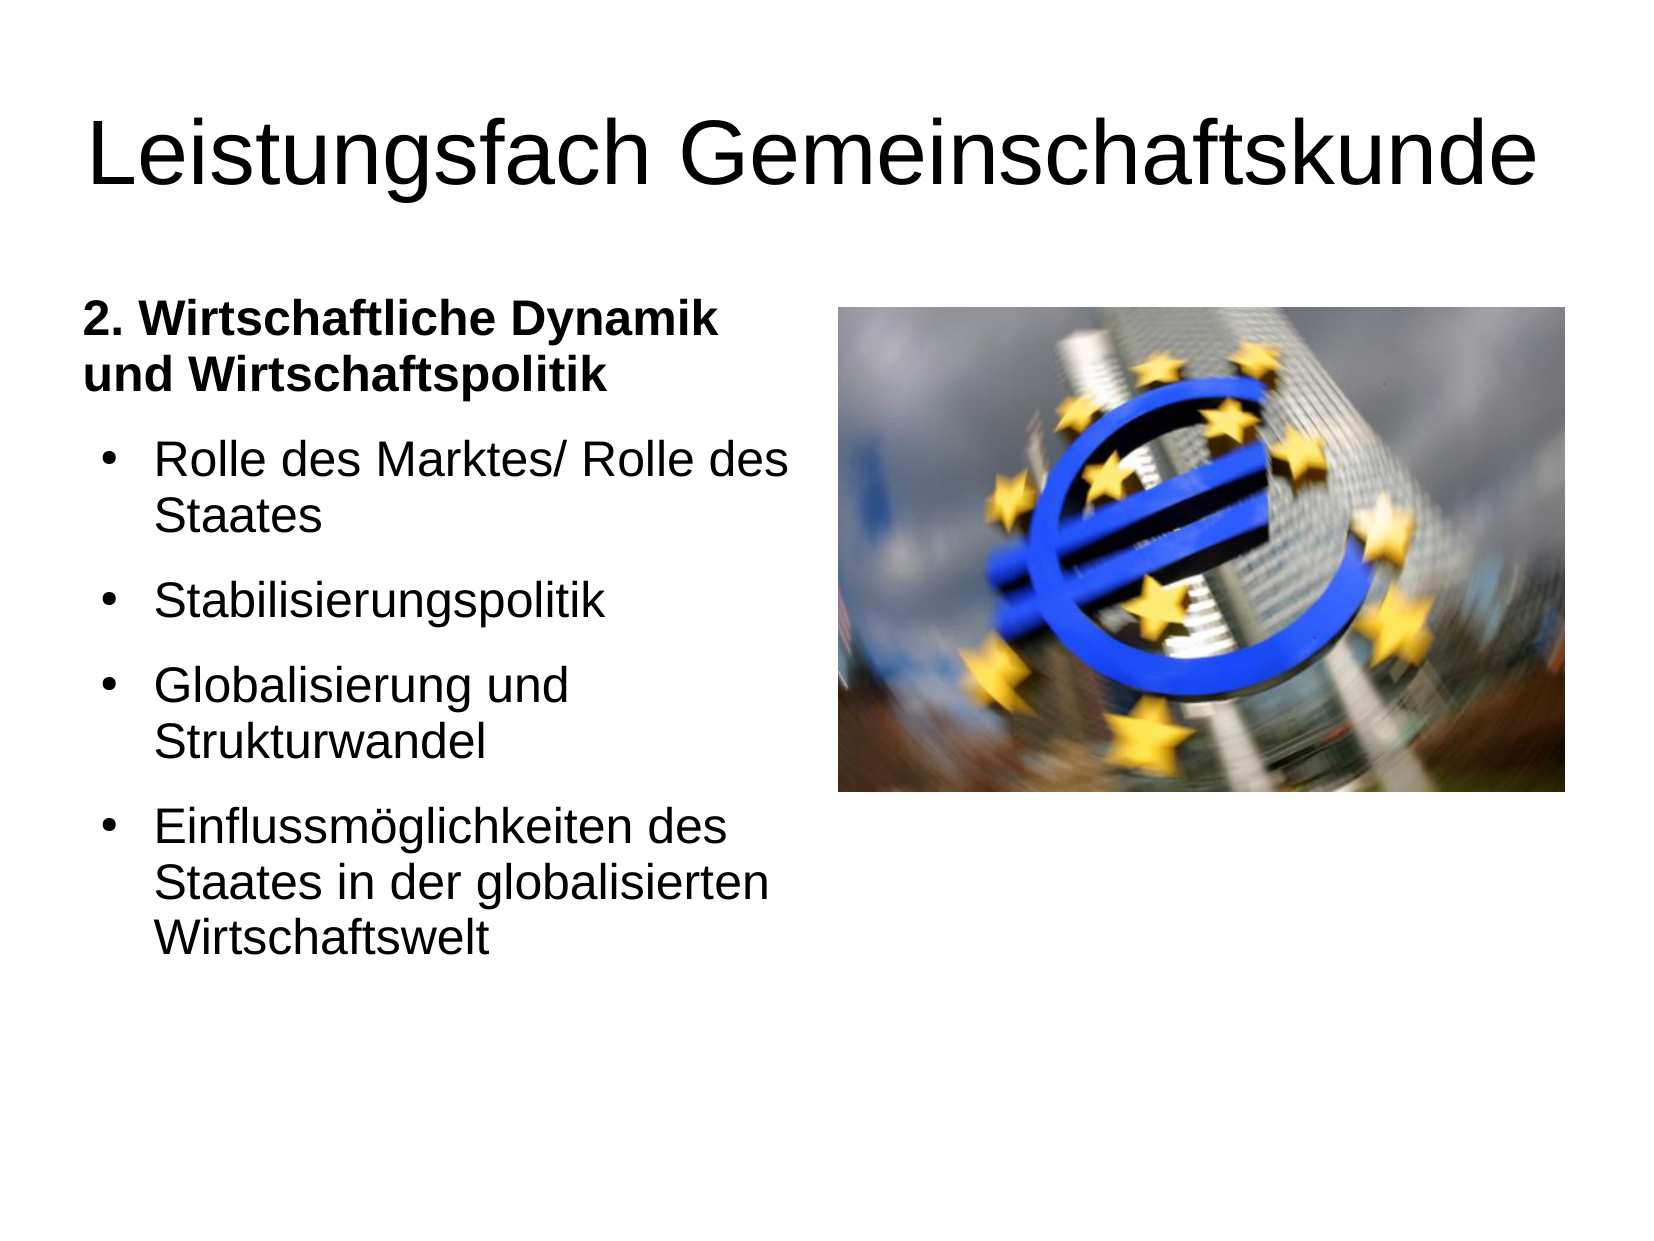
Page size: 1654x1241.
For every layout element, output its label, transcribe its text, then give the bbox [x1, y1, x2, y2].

list 2. Wirtschaftliche Dynamik und Wirtschaftspolitik Rolle des Marktes/ Rolle des Staates Stabilisierungspolitik Globalisierung und Strukturwandel Einflussmöglichkeiten des Staates in der globalisierten Wirtschaftswelt [82, 290, 809, 1109]
picture [838, 307, 1565, 792]
title Leistungsfach Gemeinschaftskunde [82, 49, 1571, 257]
